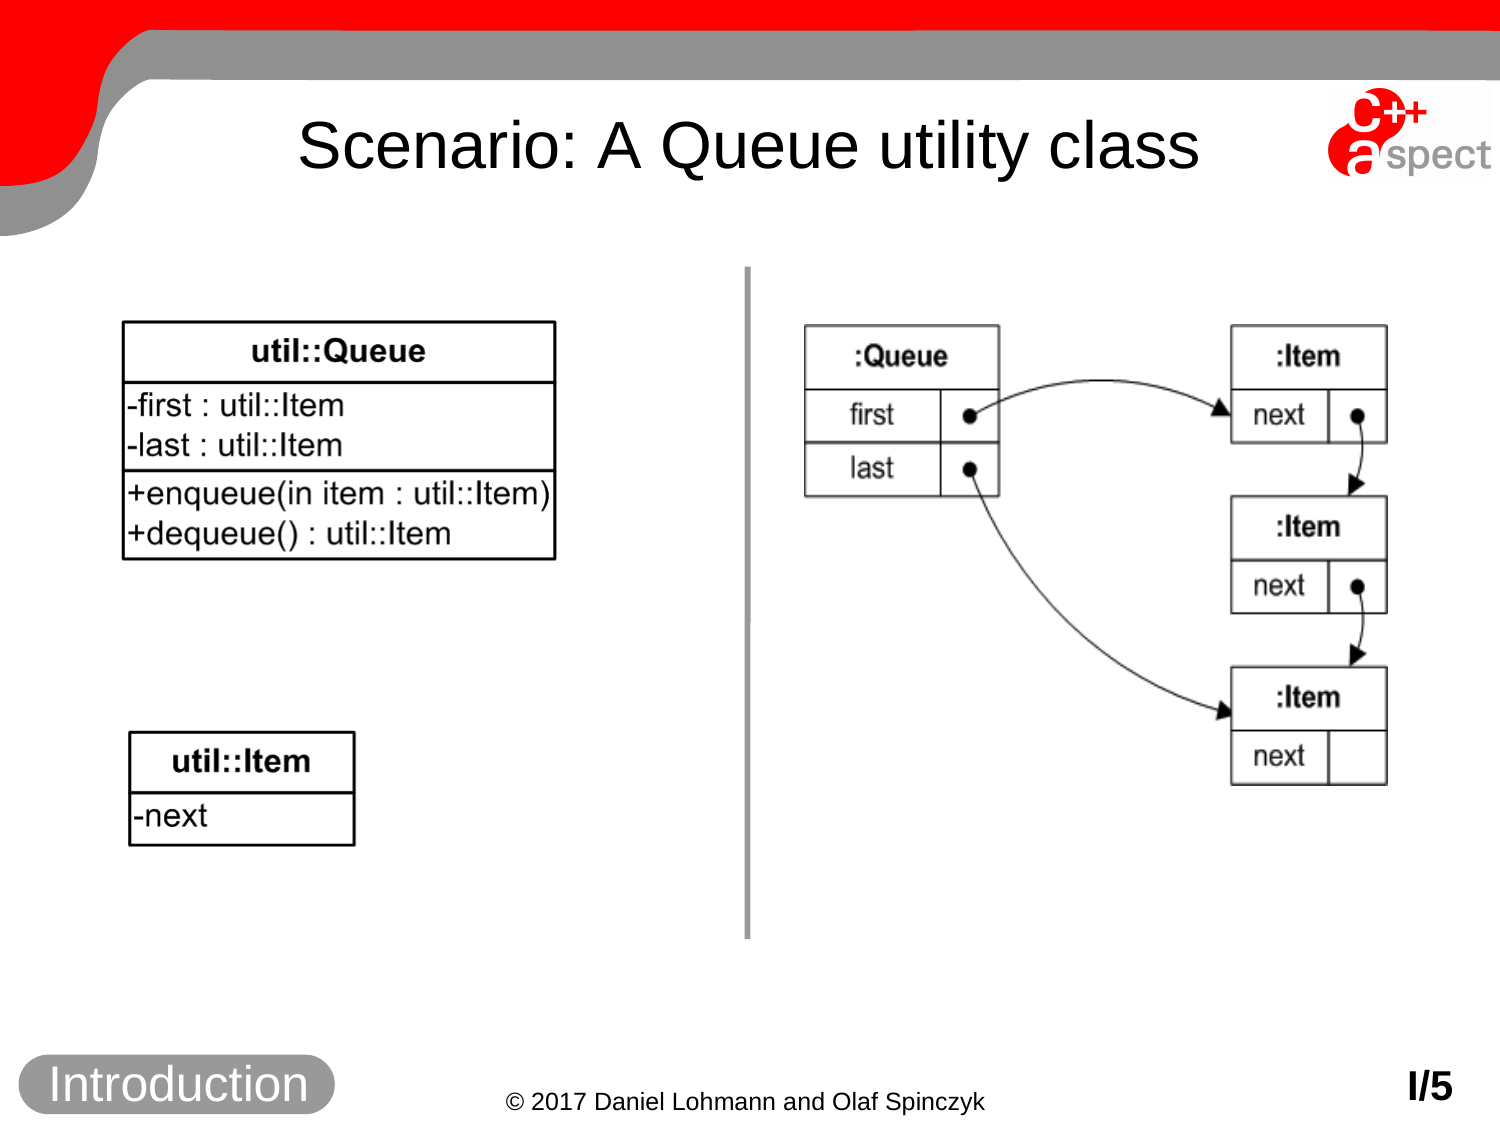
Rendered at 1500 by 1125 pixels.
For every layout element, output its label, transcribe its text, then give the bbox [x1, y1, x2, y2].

picture [121, 320, 557, 848]
title Scenario: A Queue utility class [112, 80, 1388, 205]
picture [804, 324, 1388, 786]
